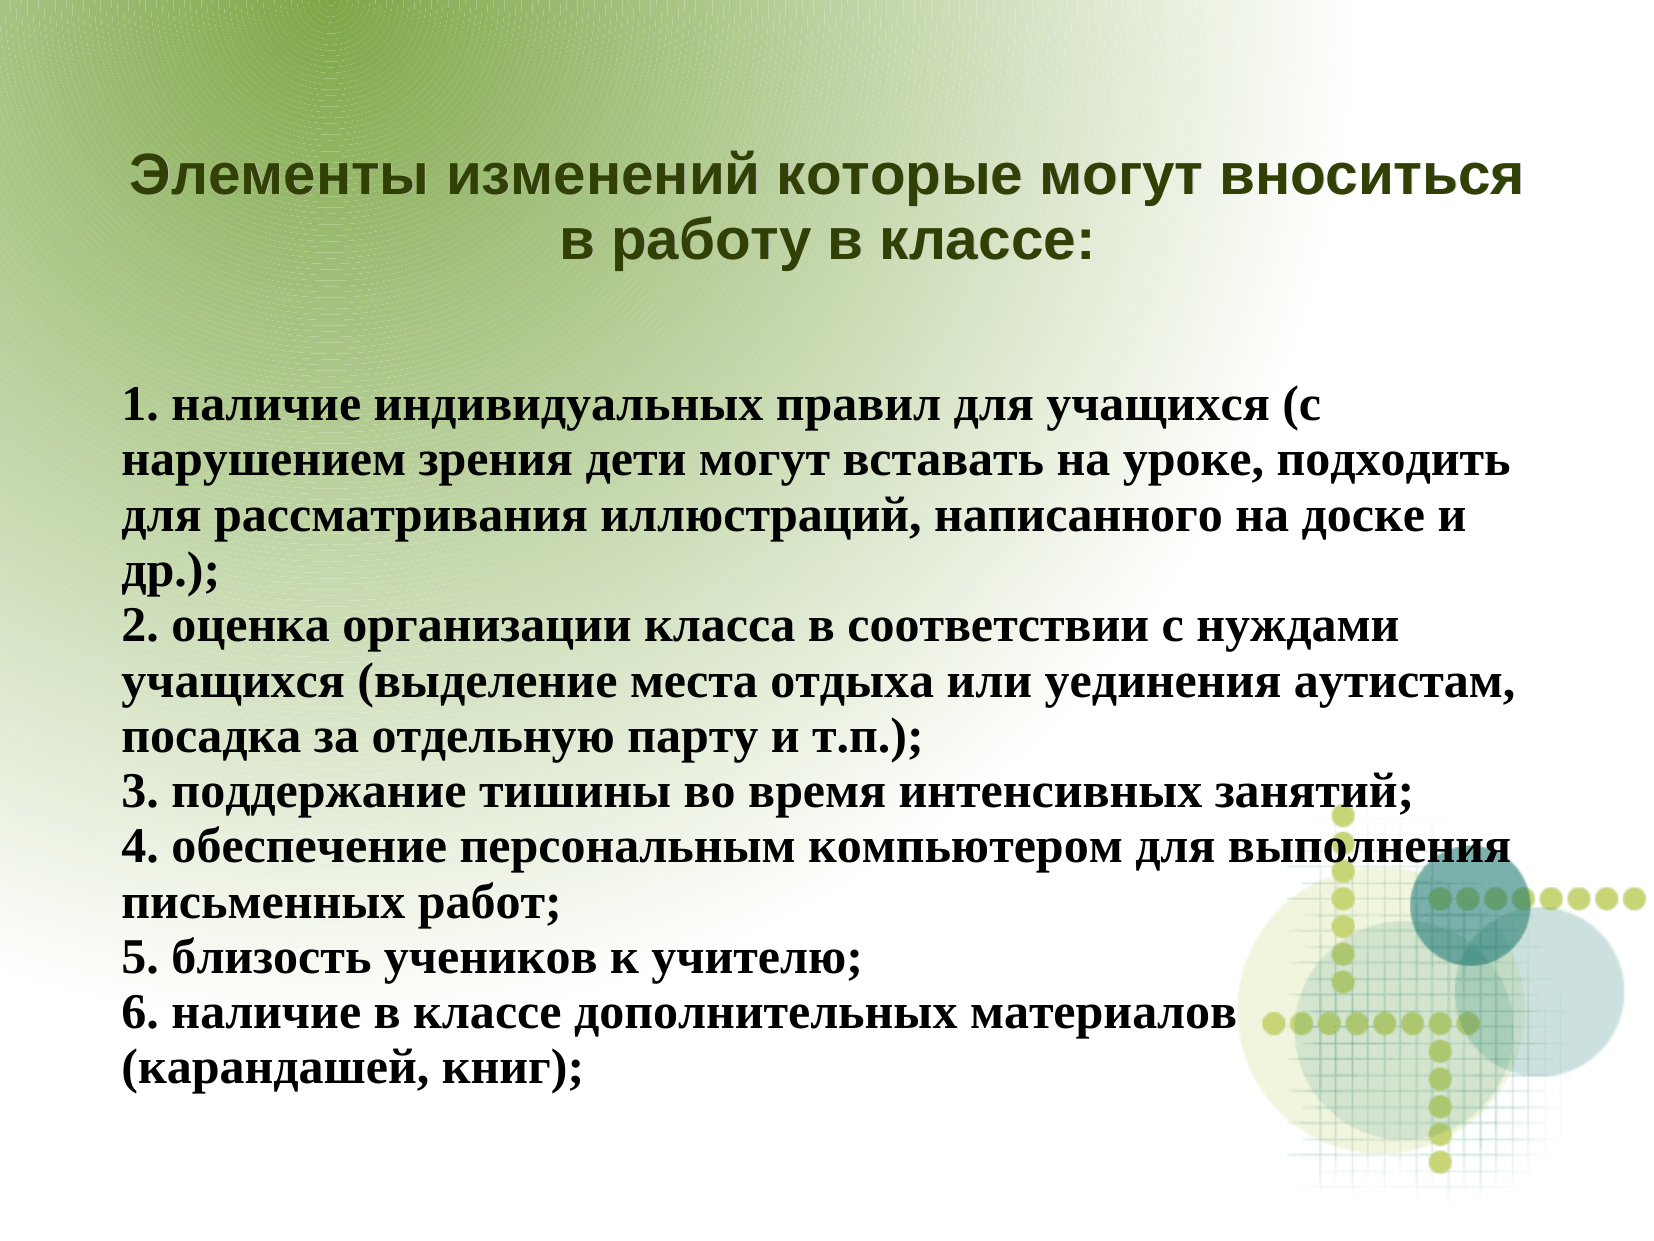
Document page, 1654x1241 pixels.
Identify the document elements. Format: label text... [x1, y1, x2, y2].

title Элементы изменений которые могут вноситься в работу в классе: [121, 110, 1534, 303]
picture [1224, 792, 1654, 1211]
subtitle 1. наличие индивидуальных правил для учащихся (с нарушением зрения дети могут вставать на уроке, подходить для рассматривания иллюстраций, написанного на доске и др.); 2. оценка организации класса в соответствии с нуждами учащихся (выделение места отдыха или уединения аутистам, посадка за отдельную парту и т.п.); 3. поддержание тишины во время интенсивных занятий; 4. обеспечение персональным компьютером для выполнения письменных работ; 5. близость учеников к учителю; 6. наличие в классе дополнительных материалов (карандашей, книг); [121, 352, 1534, 1119]
